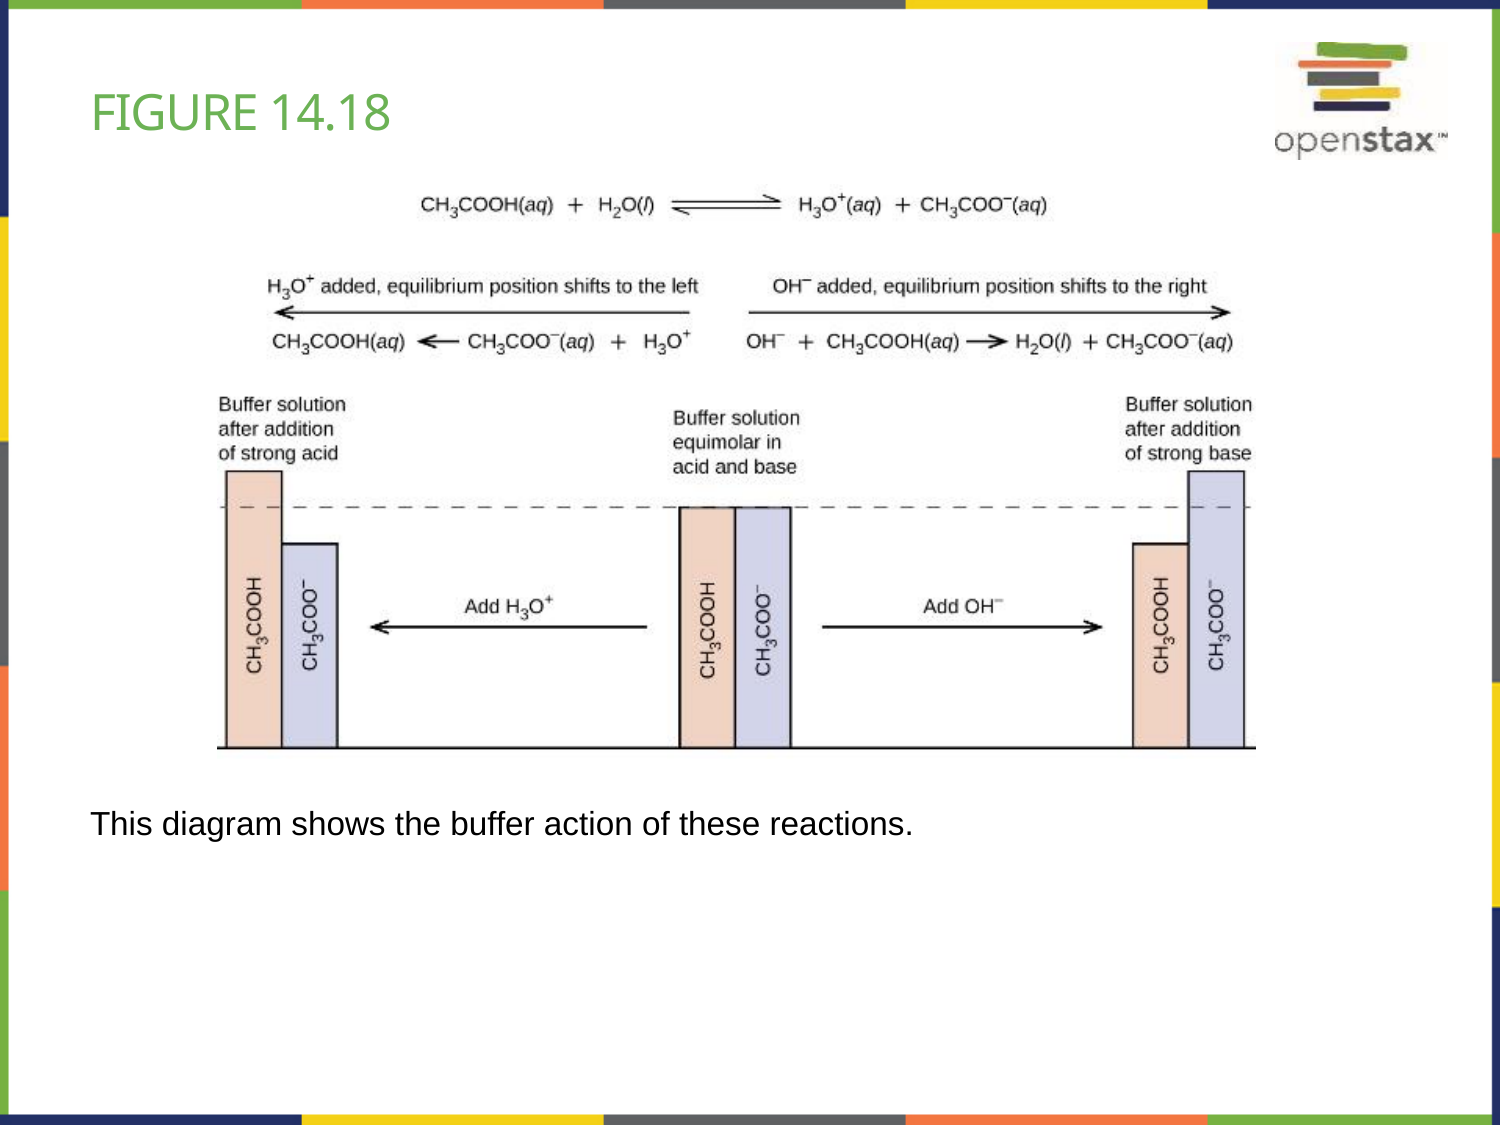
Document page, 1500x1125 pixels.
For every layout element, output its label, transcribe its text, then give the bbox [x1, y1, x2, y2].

title Figure 14.18 [75, 39, 1398, 148]
list This diagram shows the buffer action of these reactions. [75, 794, 1398, 986]
picture [0, 0, 1500, 1125]
